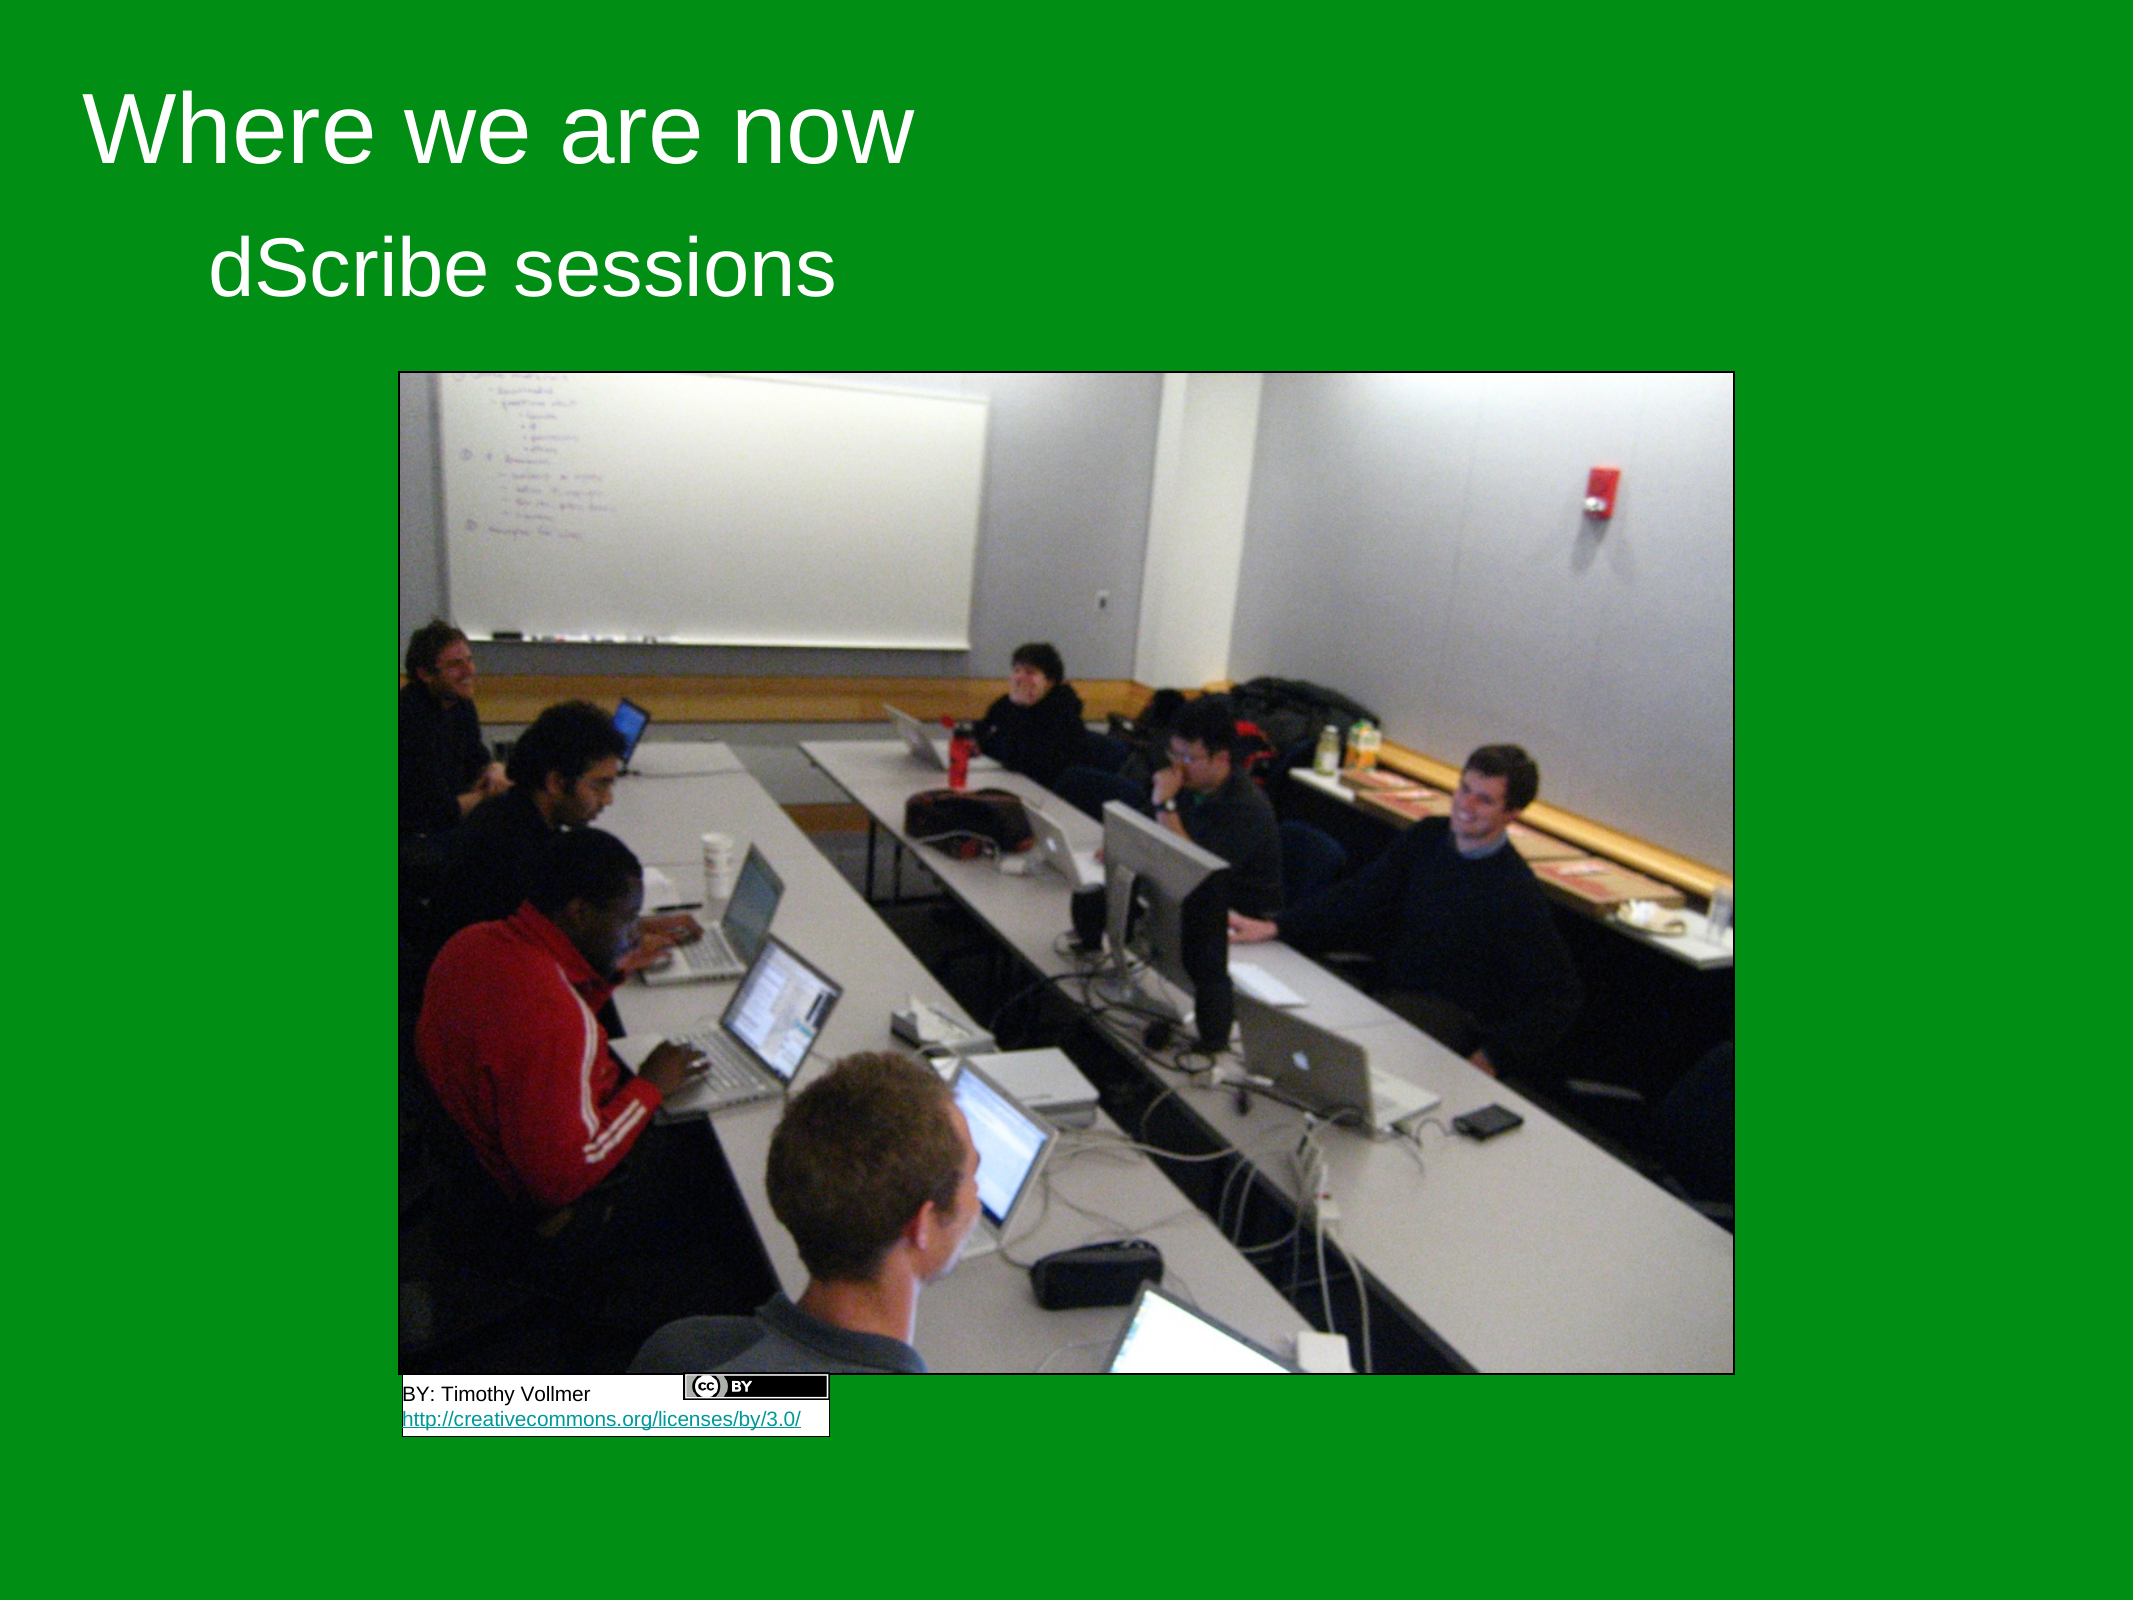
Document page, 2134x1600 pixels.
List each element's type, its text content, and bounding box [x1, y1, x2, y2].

text_box Where we are now [82, 63, 916, 184]
picture [399, 372, 1734, 1401]
text_box BY: Timothy Vollmer http://creativecommons.org/licenses/by/3.0/ [402, 1373, 830, 1437]
text_box dScribe sessions [208, 211, 1348, 316]
